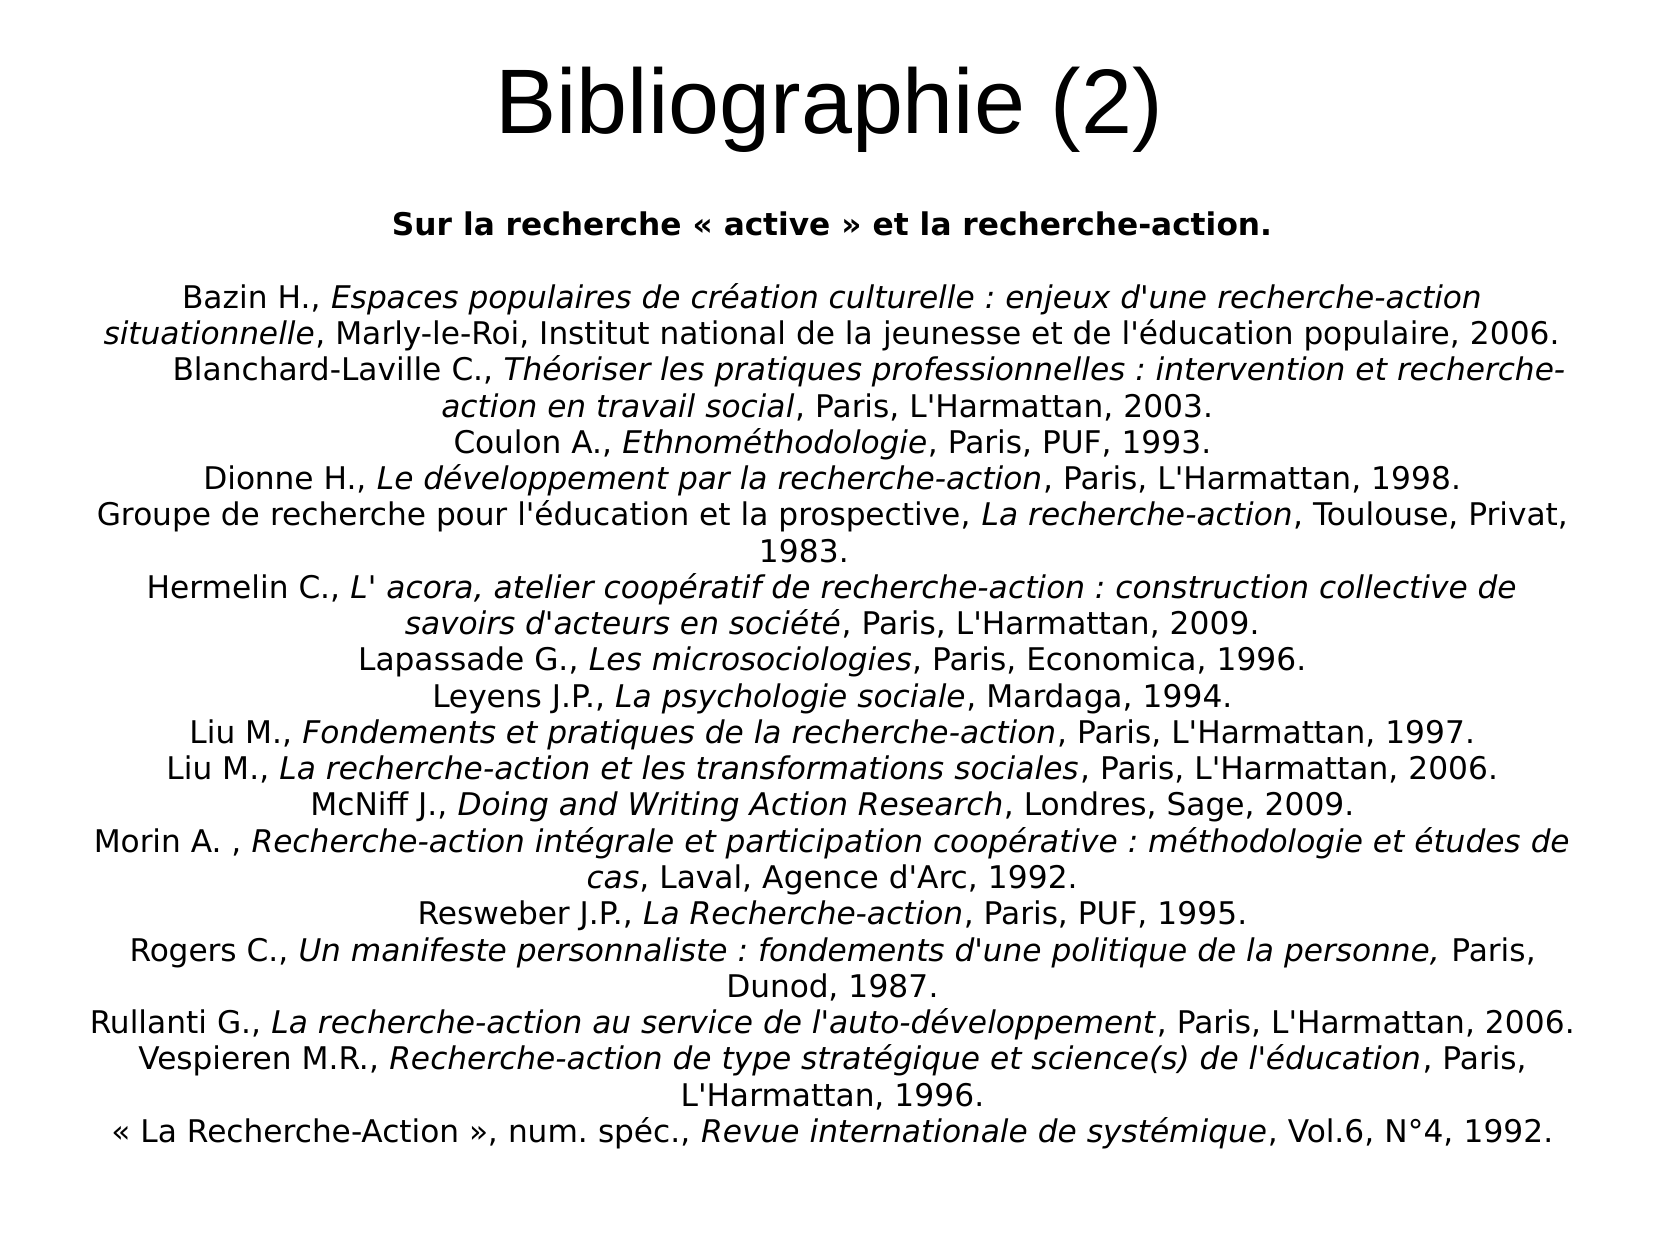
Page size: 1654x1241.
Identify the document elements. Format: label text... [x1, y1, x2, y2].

title Bibliographie (2) [85, 5, 1574, 198]
subtitle Sur la recherche « active » et la recherche-action. Bazin H., Espaces populaires de création culturelle : enjeux d'une recherche-action situationnelle, Marly-le-Roi, Institut national de la jeunesse et de l'éducation populaire, 2006. Blanchard-Laville C., Théoriser les pratiques professionnelles : intervention et recherche-action en travail social, Paris, L'Harmattan, 2003. Coulon A., Ethnométhodologie, Paris, PUF, 1993. Dionne H., Le développement par la recherche-action, Paris, L'Harmattan, 1998. Groupe de recherche pour l'éducation et la prospective, La recherche-action, Toulouse, Privat, 1983. Hermelin C., L' acora, atelier coopératif de recherche-action : construction collective de savoirs d'acteurs en société, Paris, L'Harmattan, 2009. Lapassade G., Les microsociologies, Paris, Economica, 1996. Leyens J.P., La psychologie sociale, Mardaga, 1994. Liu M., Fondements et pratiques de la recherche-action, Paris, L'Harmattan, 1997. Liu M., La recherche-action et les transformations sociales, Paris, L'Harmattan, 2006. McNiff J., Doing and Writing Action Research, Londres, Sage, 2009. Morin A. , Recherche-action intégrale et participation coopérative : méthodologie et études de cas, Laval, Agence d'Arc, 1992. Resweber J.P., La Recherche-action, Paris, PUF, 1995. Rogers C., Un manifeste personnaliste : fondements d'une politique de la personne, Paris, Dunod, 1987. Rullanti G., La recherche-action au service de l'auto-développement, Paris, L'Harmattan, 2006. Vespieren M.R., Recherche-action de type stratégique et science(s) de l'éducation, Paris, L'Harmattan, 1996. « La Recherche-Action », num. spéc., Revue internationale de systémique, Vol.6, N°4, 1992. [88, 206, 1577, 1150]
